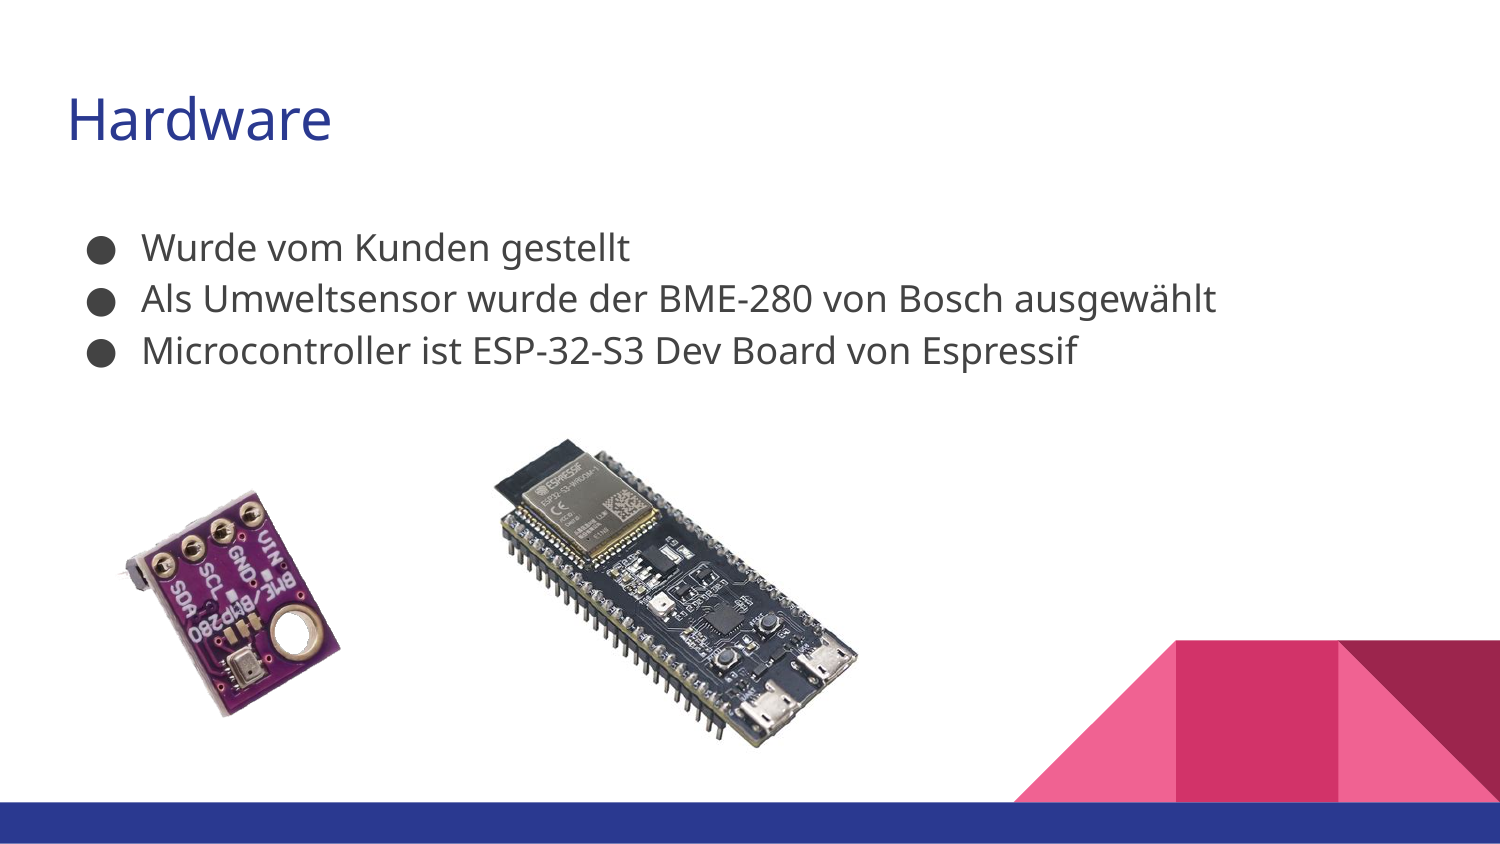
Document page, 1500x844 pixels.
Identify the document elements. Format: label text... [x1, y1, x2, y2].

list Wurde vom Kunden gestellt Als Umweltsensor wurde der BME-280 von Bosch ausgewählt Microcontroller ist ESP-32-S3 Dev Board von Espressif [51, 201, 1449, 750]
picture [453, 400, 898, 786]
picture [115, 488, 341, 718]
title Hardware [51, 67, 1449, 167]
